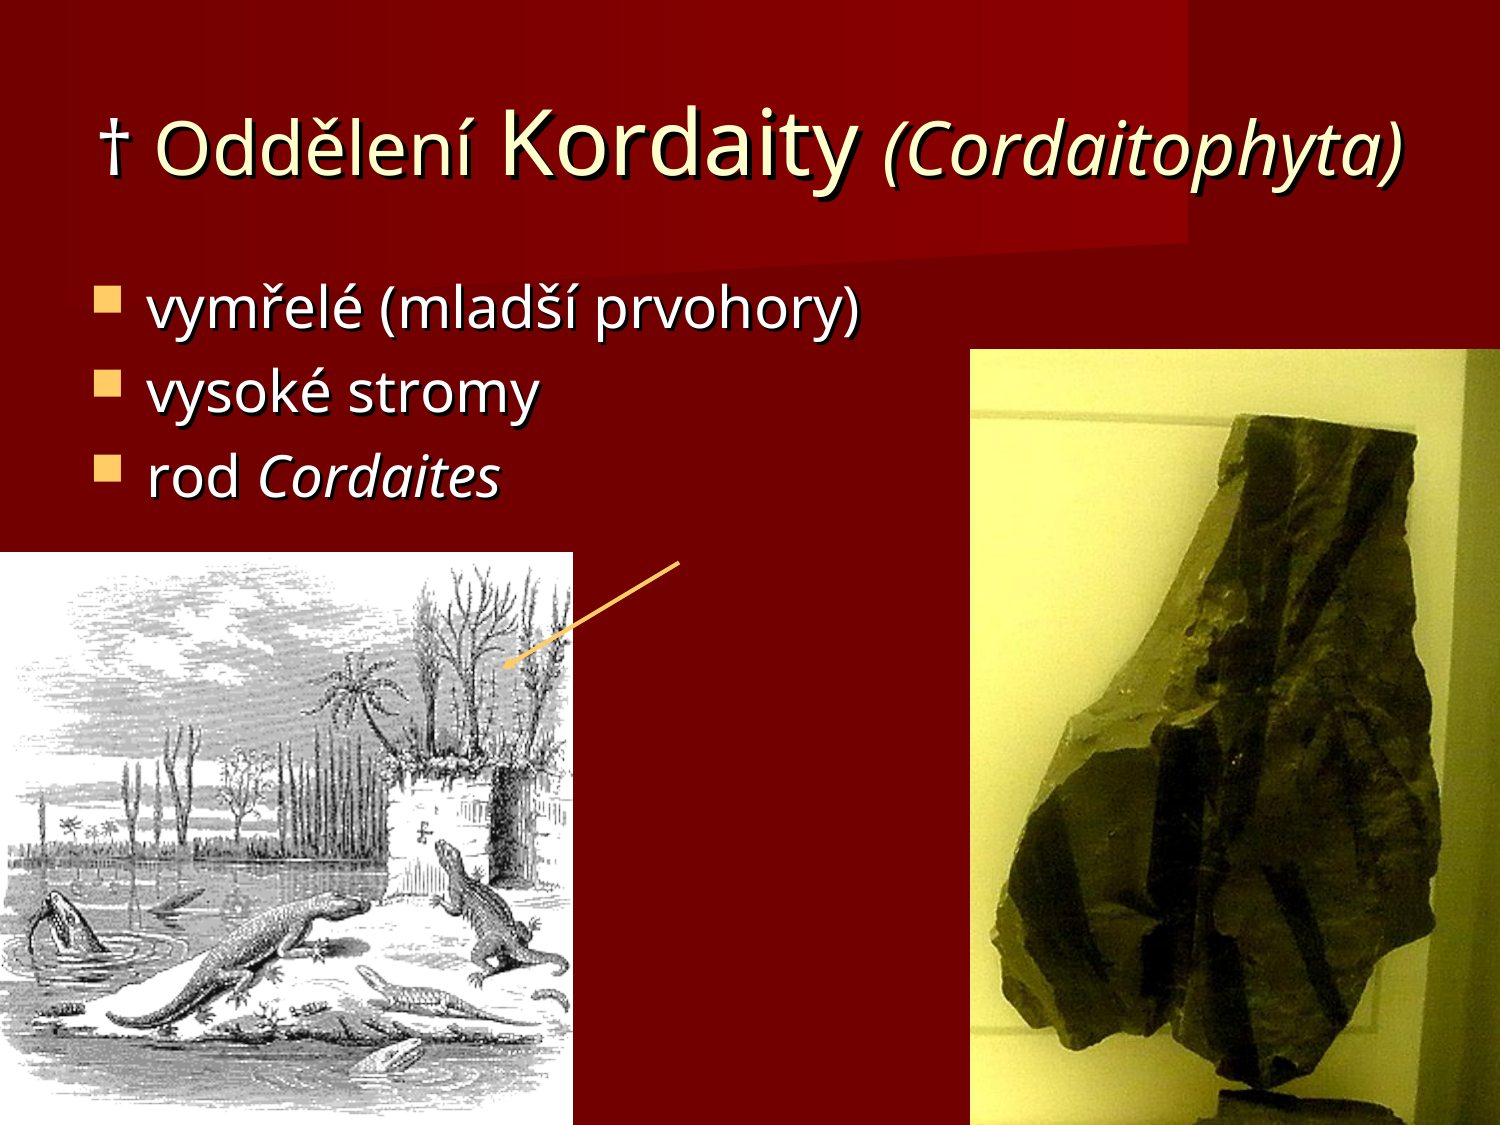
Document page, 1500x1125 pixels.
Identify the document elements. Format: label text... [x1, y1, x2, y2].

picture [0, 552, 573, 1125]
picture [970, 349, 1500, 1125]
title † Oddělení Kordaity (Cordaitophyta) [75, 45, 1426, 233]
list vymřelé (mladší prvohory) vysoké stromy rod Cordaites [75, 262, 1426, 1001]
